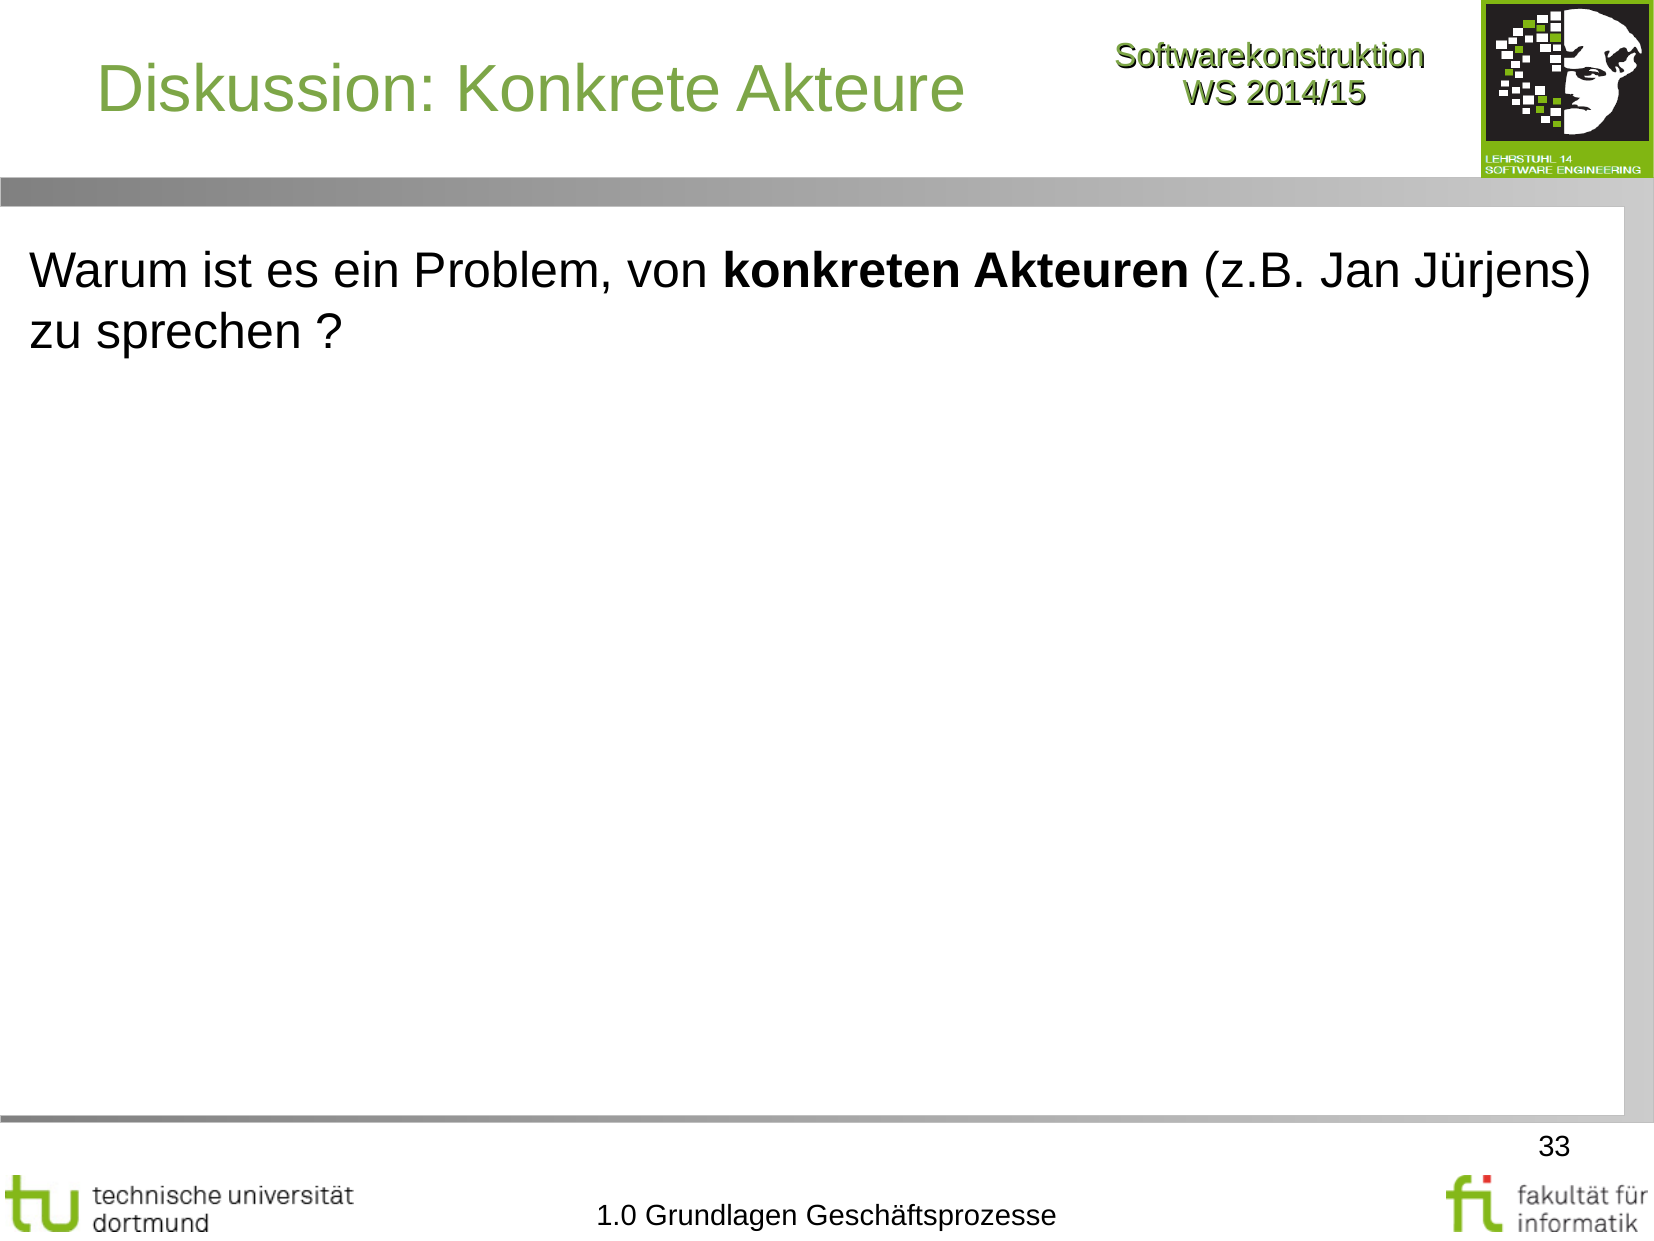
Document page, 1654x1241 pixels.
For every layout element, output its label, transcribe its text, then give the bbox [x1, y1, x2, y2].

title Diskussion: Konkrete Akteure [0, 7, 1064, 170]
picture [1481, 0, 1654, 178]
picture [5, 1175, 354, 1232]
list Warum ist es ein Problem, von konkreten Akteuren (z.B. Jan Jürjens) zu sprechen ? [29, 236, 1625, 1040]
picture [1446, 1175, 1648, 1232]
